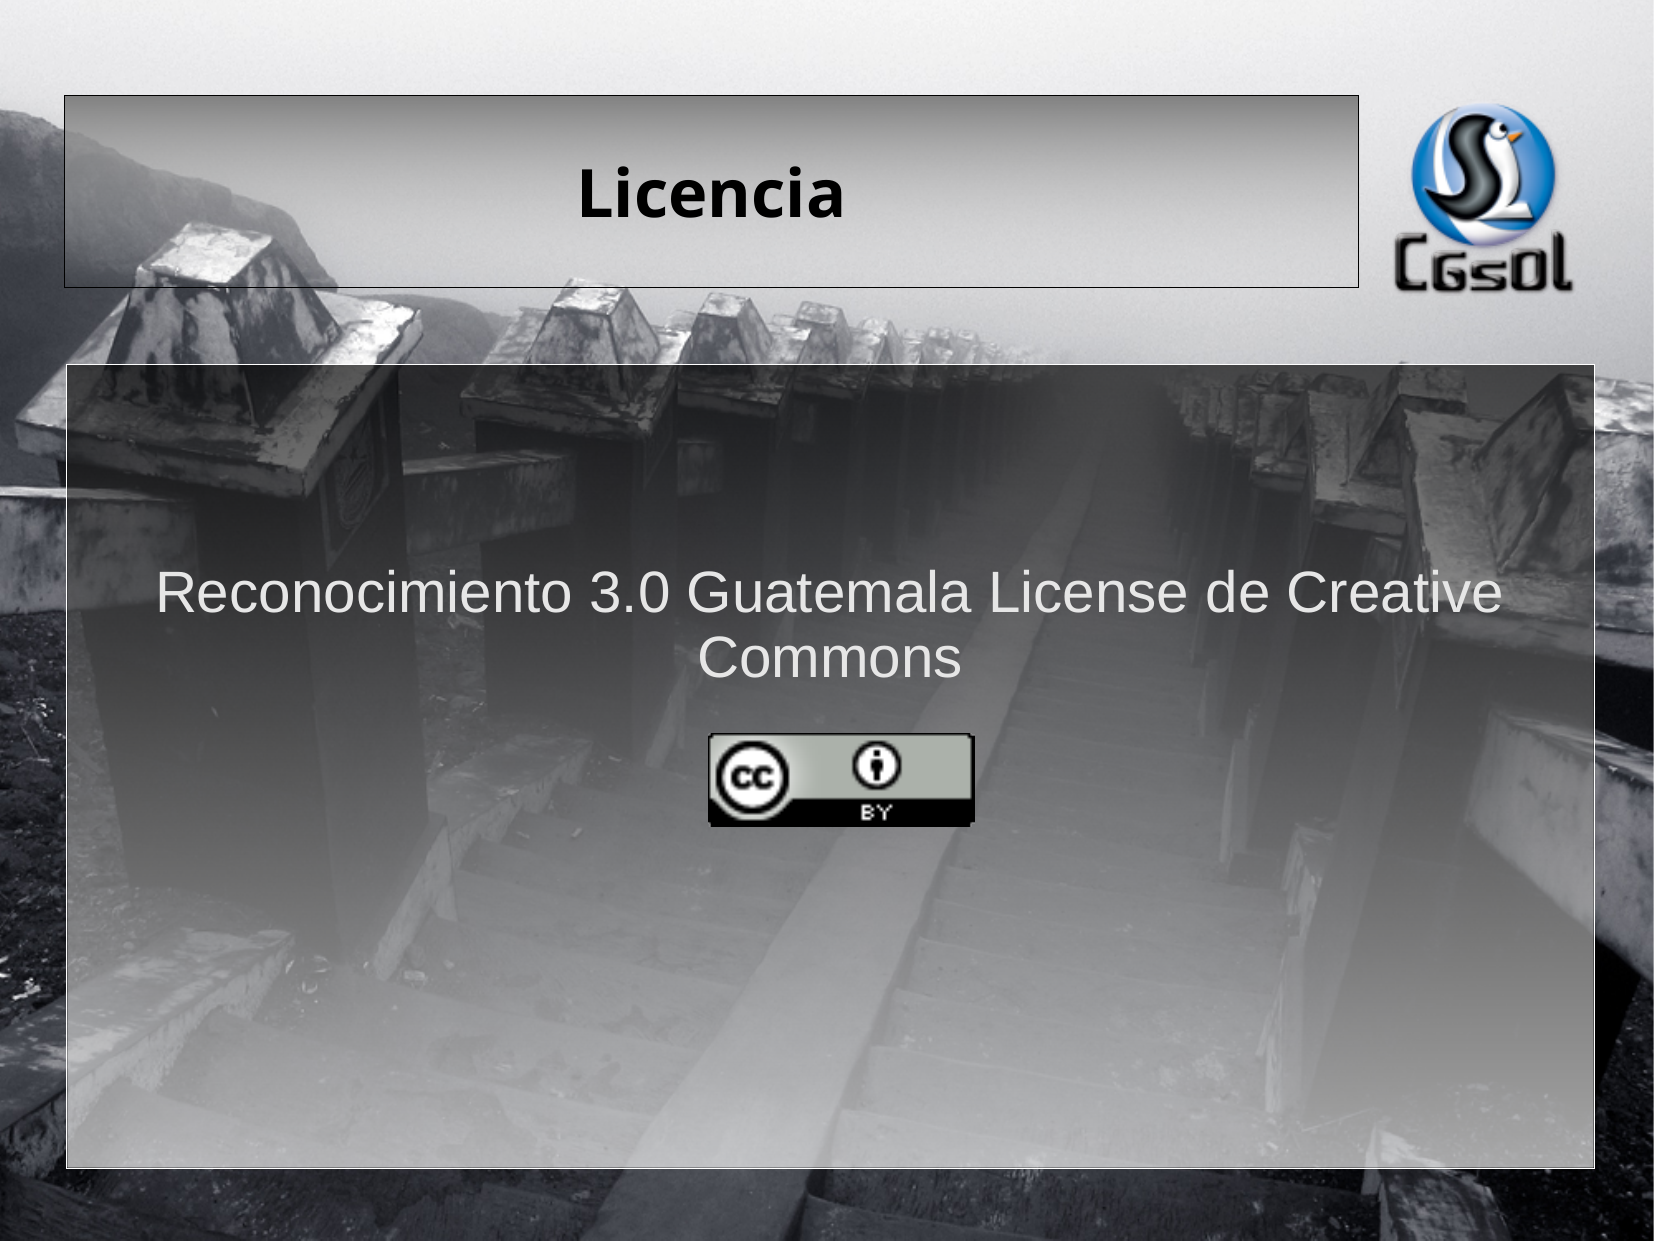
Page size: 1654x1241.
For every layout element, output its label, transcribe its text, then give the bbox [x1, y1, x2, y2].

picture [0, 0, 1654, 1241]
title Licencia [64, 95, 1359, 288]
list Reconocimiento 3.0 Guatemala License de Creative Commons [66, 364, 1595, 1169]
